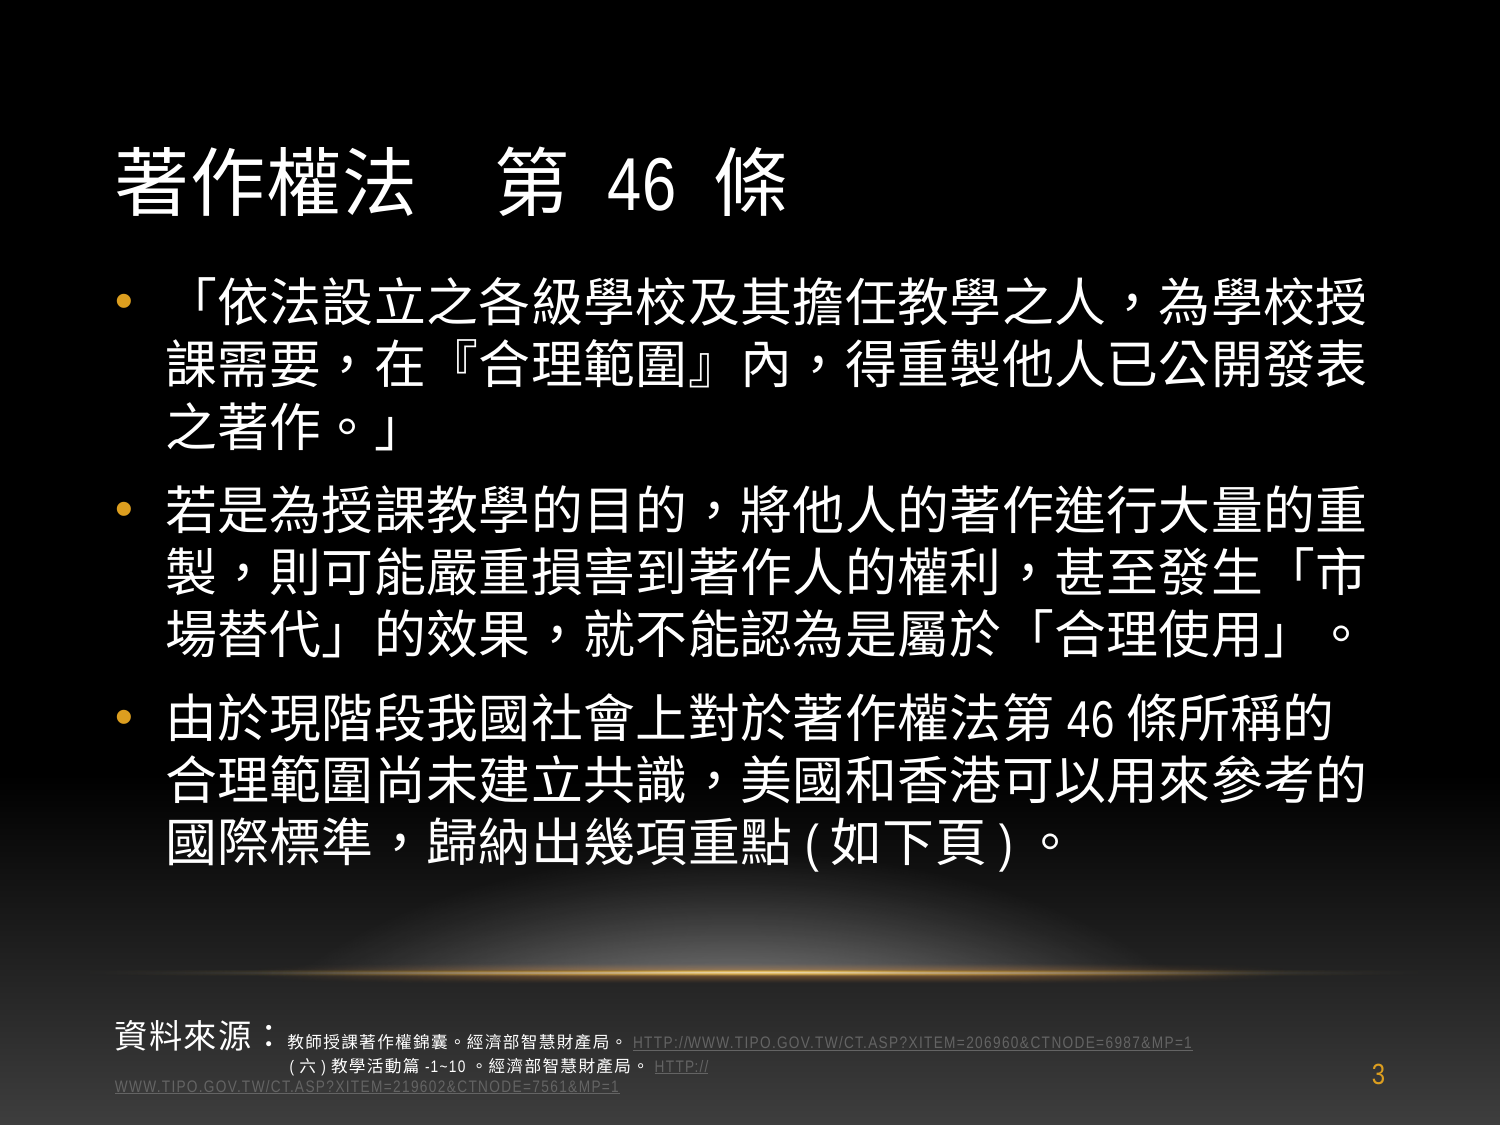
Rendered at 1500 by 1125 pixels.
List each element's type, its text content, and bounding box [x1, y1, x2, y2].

slide_number <編號> [1237, 1042, 1400, 1103]
list 「依法設立之各級學校及其擔任教學之人，為學校授課需要，在『合理範圍』內，得重製他人已公開發表之著作。」 若是為授課教學的目的，將他人的著作進行大量的重製，則可能嚴重損害到著作人的權利，甚至發生「市場替代」的效果，就不能認為是屬於「合理使用」。 由於現階段我國社會上對於著作權法第46條所稱的合理範圍尚未建立共識，美國和香港可以用來參考的國際標準，歸納出幾項重點(如下頁)。 [99, 262, 1400, 938]
picture [0, 0, 1500, 1125]
footer 資料來源：教師授課著作權錦囊。經濟部智慧財產局。http://www.tipo.gov.tw/ct.asp?xItem=206960&ctNode=6987&mp=1 (六)教學活動篇-1~10。經濟部智慧財產局。http://www.tipo.gov.tw/ct.asp?xItem=219602&ctNode=7561&mp=1 [99, 1011, 1222, 1100]
title 著作權法 第 46 條 [99, 45, 1400, 233]
